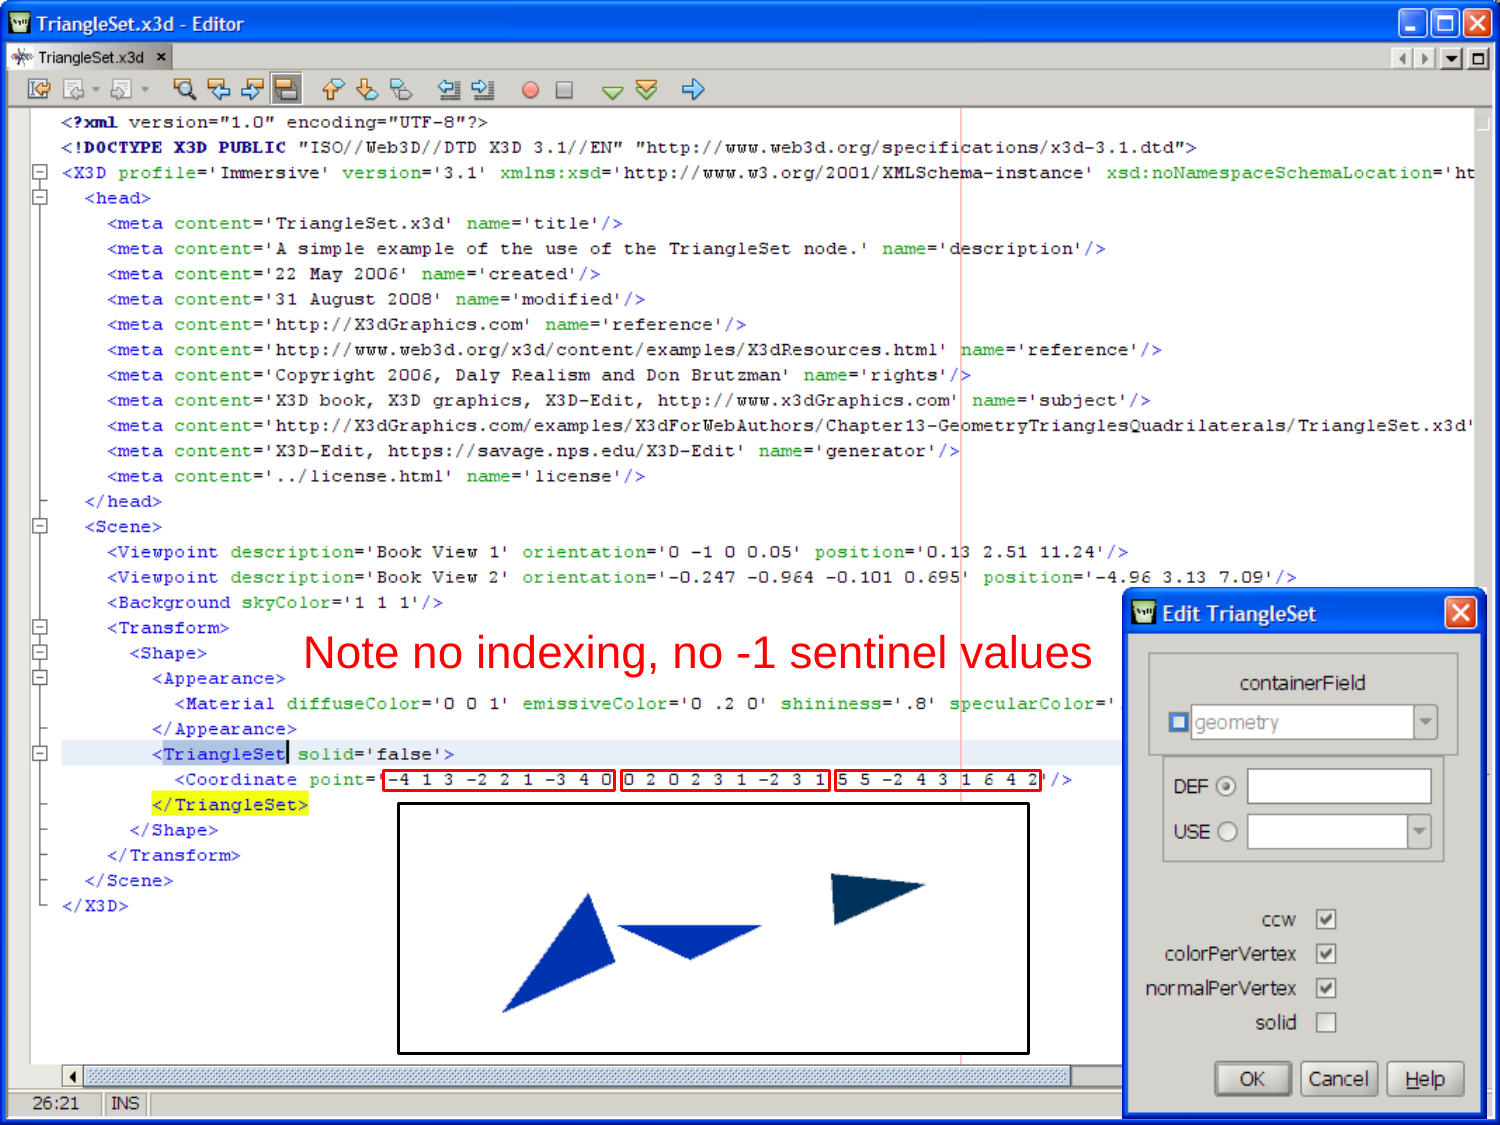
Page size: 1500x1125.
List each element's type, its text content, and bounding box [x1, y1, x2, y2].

picture [0, 0, 1500, 1125]
text_box Note no indexing, no -1 sentinel values [288, 619, 1109, 686]
